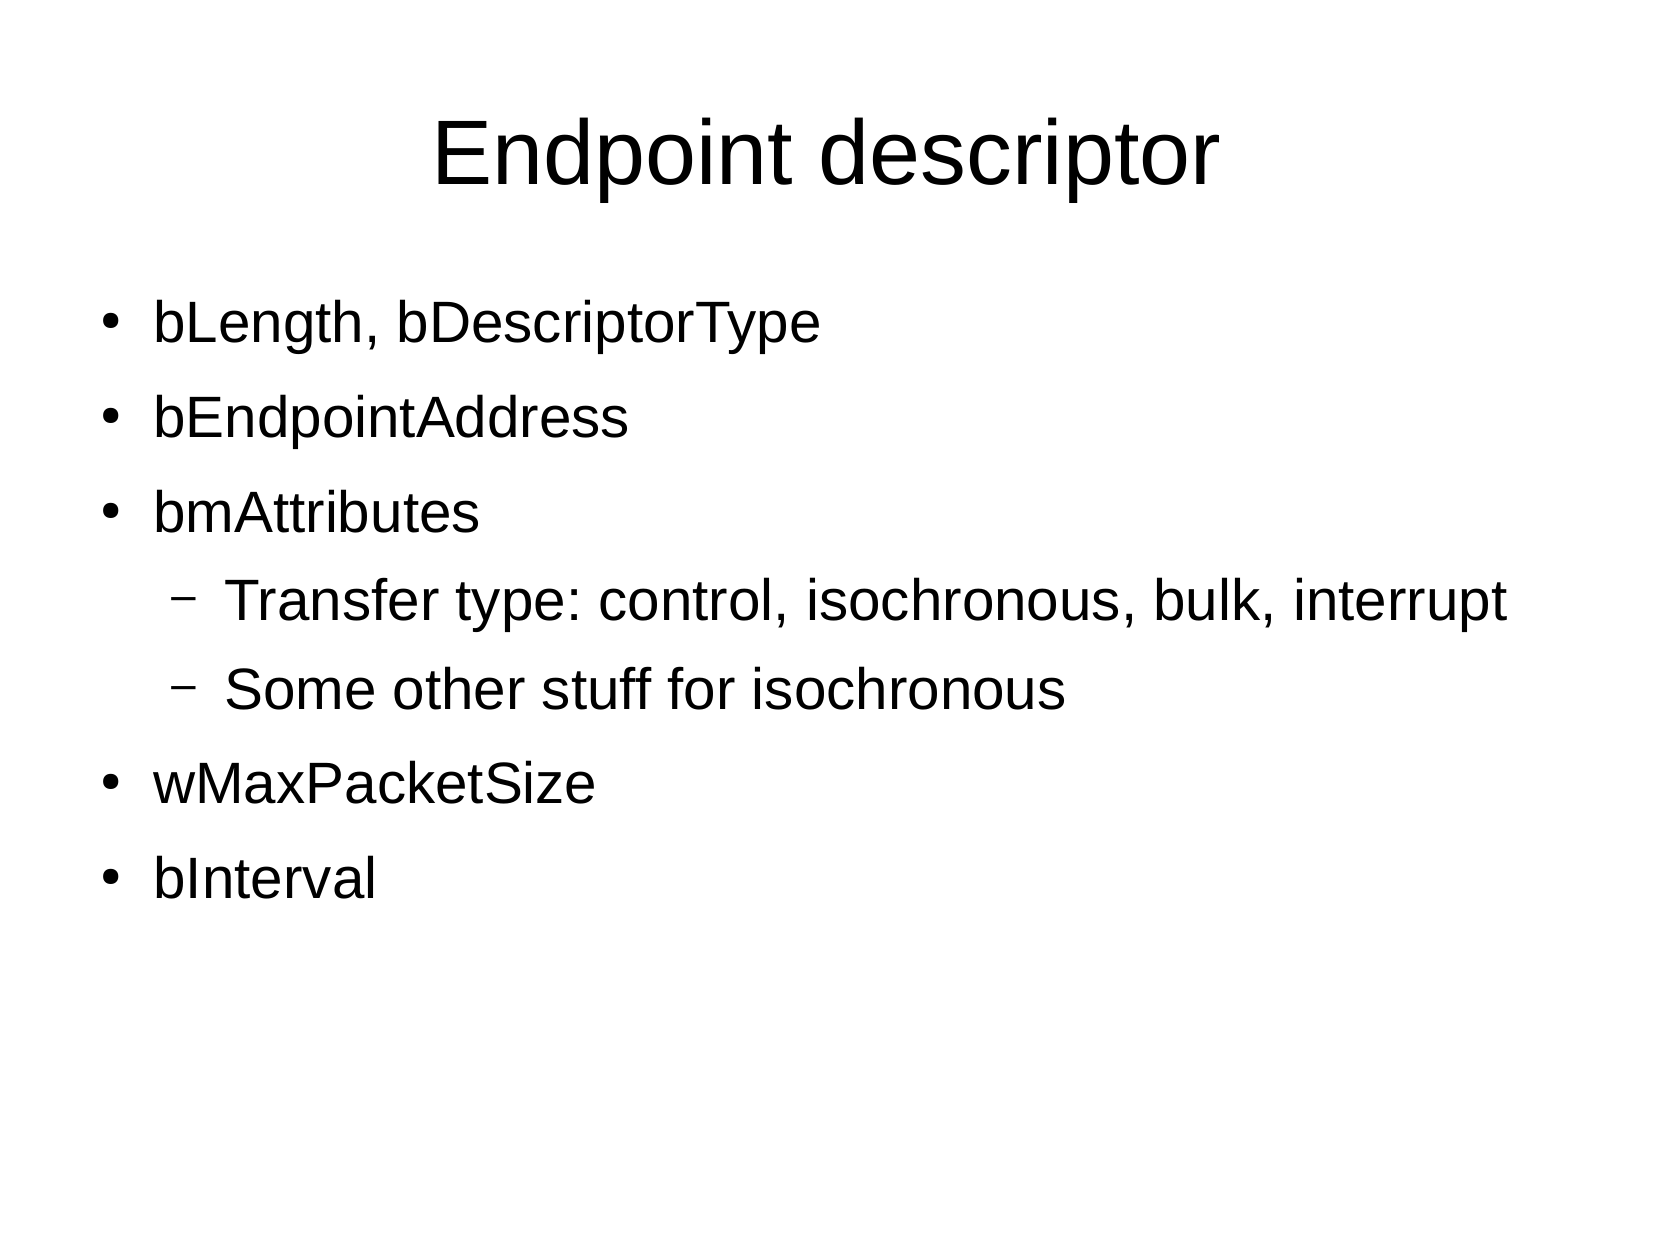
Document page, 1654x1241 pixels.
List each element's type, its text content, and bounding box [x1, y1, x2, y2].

title Endpoint descriptor [82, 49, 1571, 257]
list bLength, bDescriptorType bEndpointAddress bmAttributes Transfer type: control, isochronous, bulk, interrupt Some other stuff for isochronous wMaxPacketSize bInterval [82, 290, 1571, 1010]
